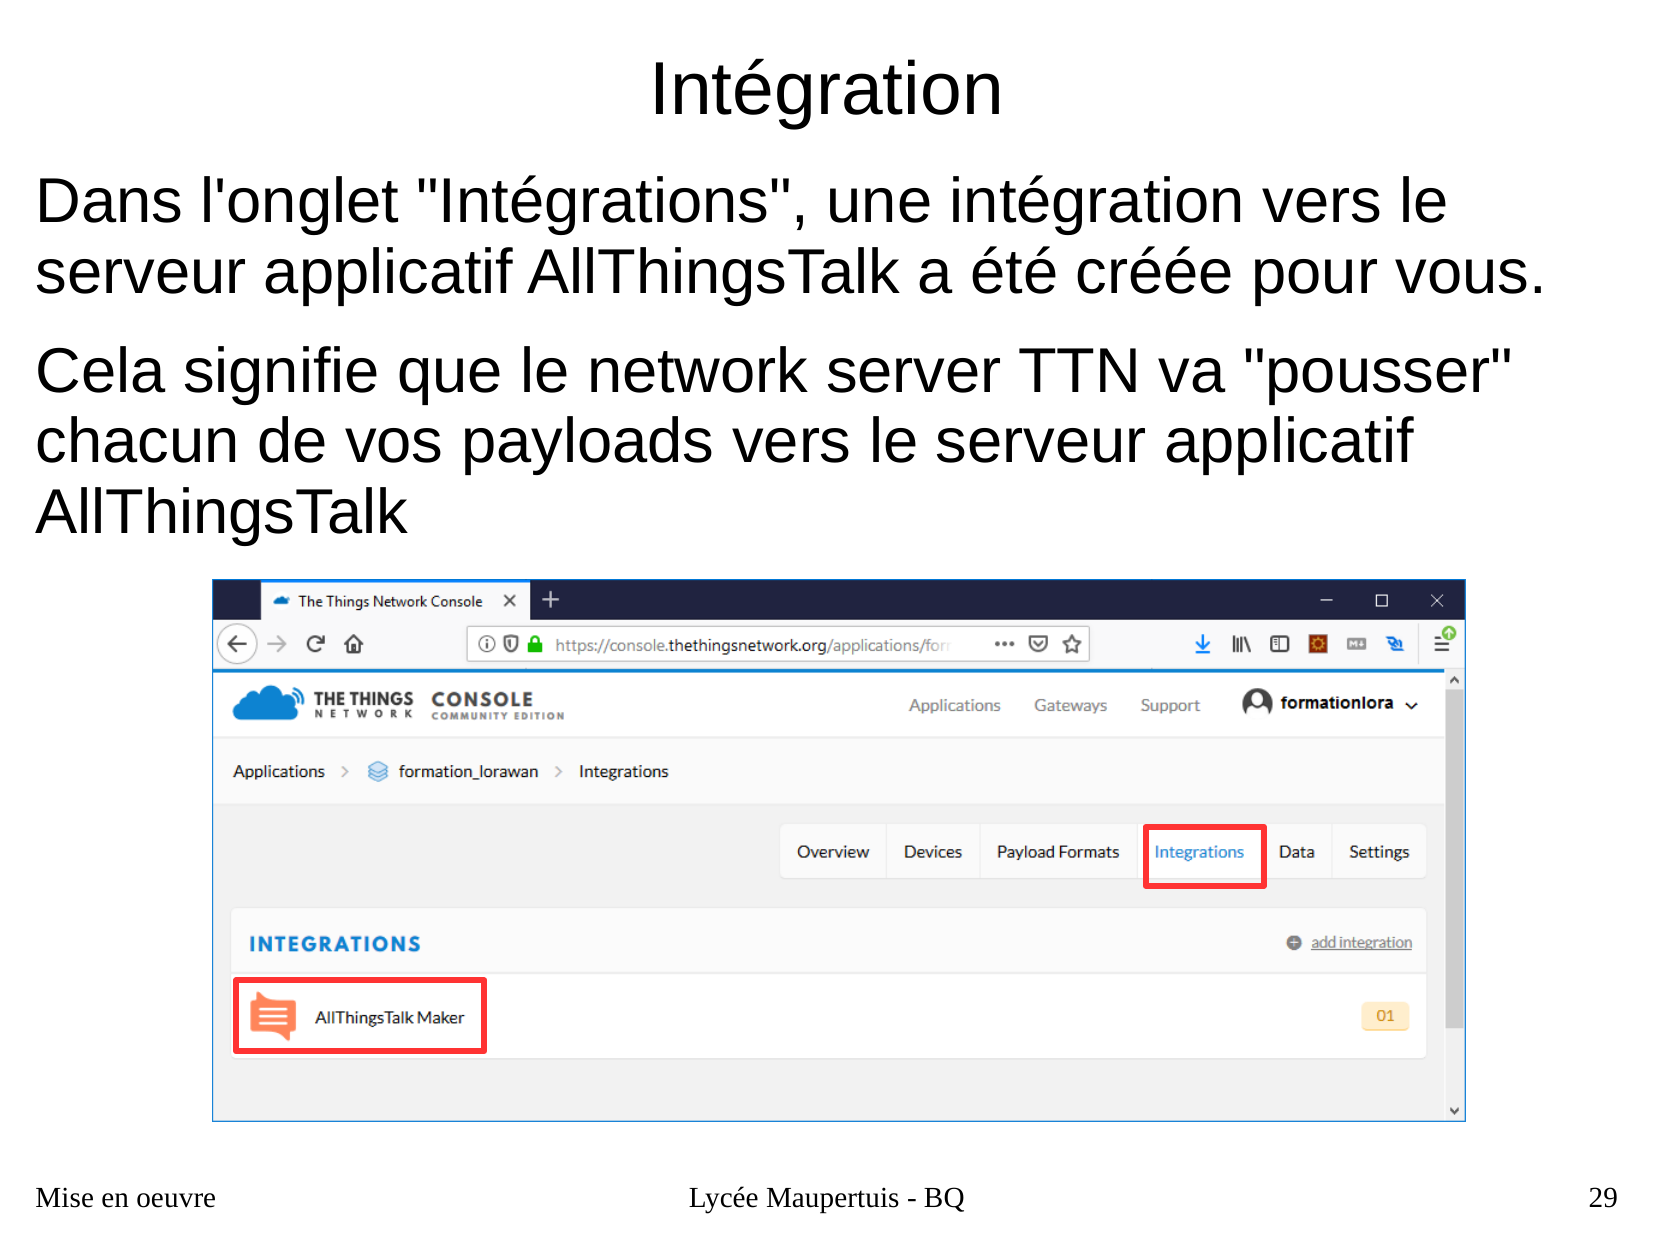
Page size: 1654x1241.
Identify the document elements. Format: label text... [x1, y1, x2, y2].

title Intégration [35, 35, 1619, 142]
picture [212, 579, 1466, 1123]
list Dans l'onglet "Intégrations", une intégration vers le serveur applicatif AllThingsTalk a été créée pour vous. Cela signifie que le network server TTN va "pousser" chacun de vos payloads vers le serveur applicatif AllThingsTalk [35, 165, 1619, 556]
